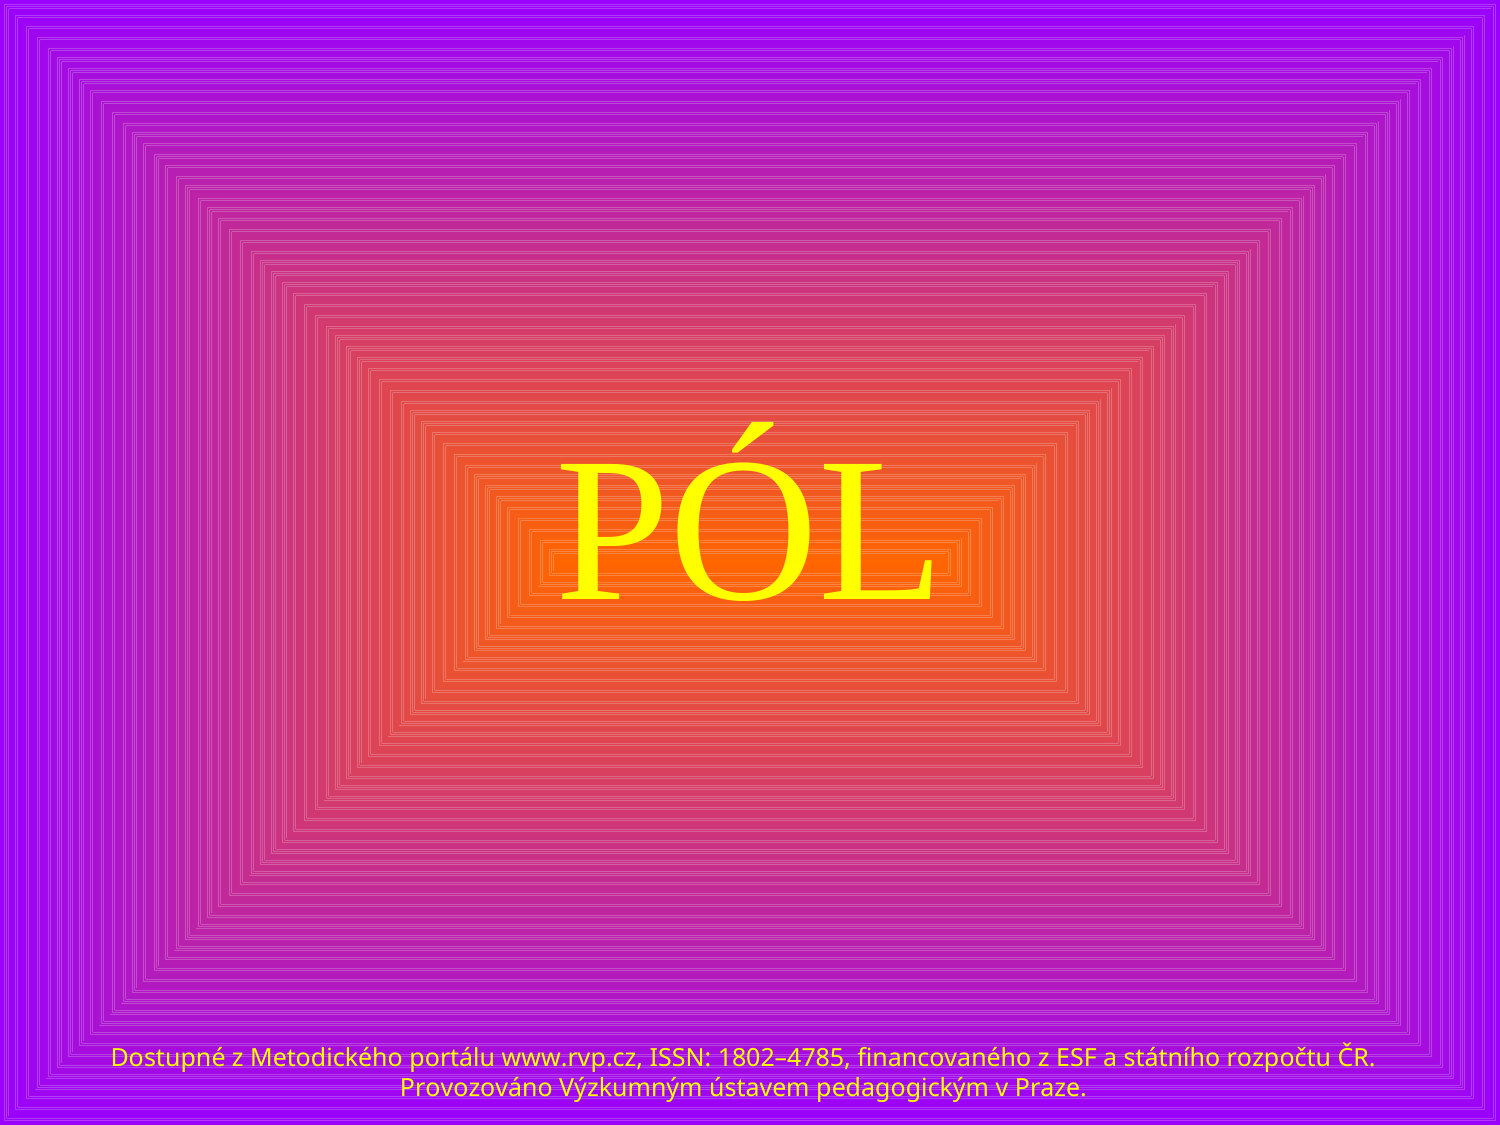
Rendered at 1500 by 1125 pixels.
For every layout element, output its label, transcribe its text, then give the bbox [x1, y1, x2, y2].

text_box Dostupné z Metodického portálu www.rvp.cz, ISSN: 1802–4785, financovaného z ESF a státního rozpočtu ČR. Provozováno Výzkumným ústavem pedagogickým v Praze. [35, 1041, 1454, 1102]
text_box PÓL [0, 385, 1500, 649]
